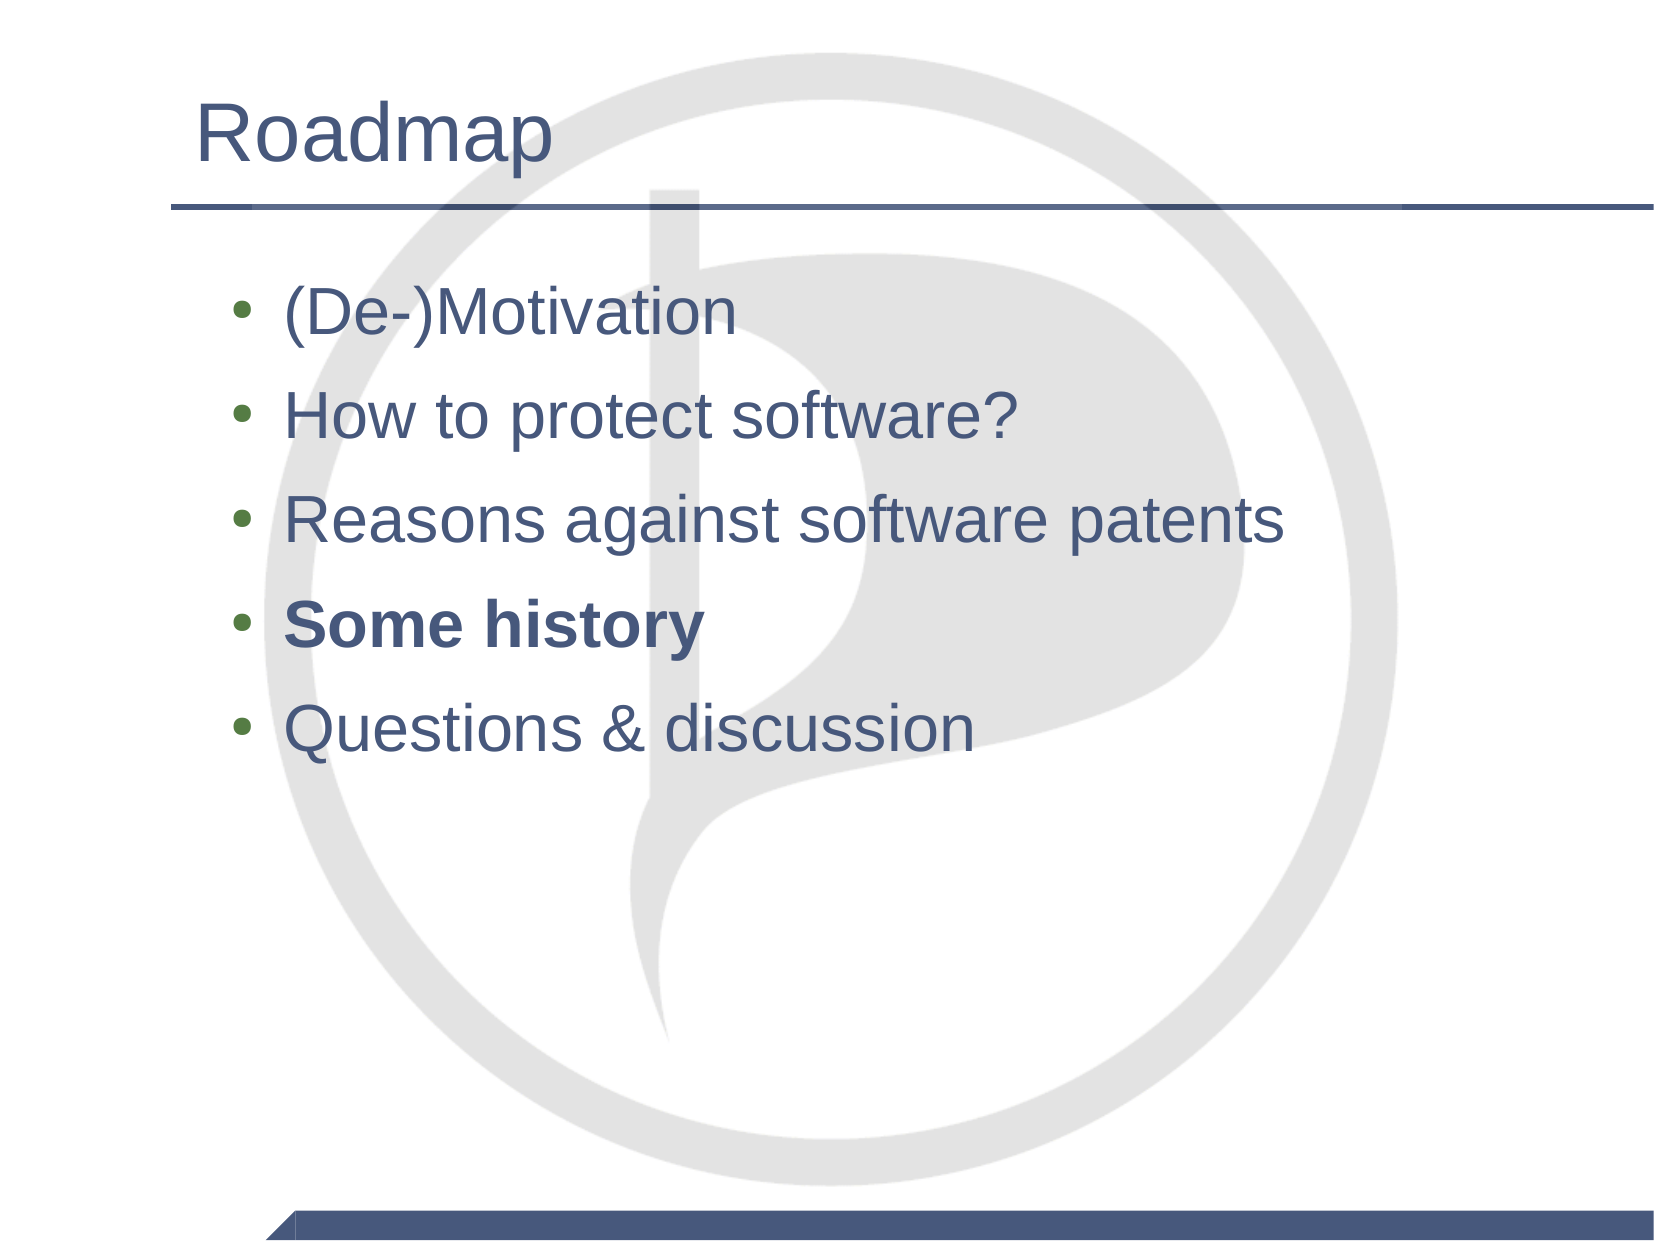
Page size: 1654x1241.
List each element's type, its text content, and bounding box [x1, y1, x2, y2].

title Roadmap [194, 29, 1530, 237]
list (De-)Motivation How to protect software? Reasons against software patents Some history Questions & discussion [212, 274, 1530, 1093]
